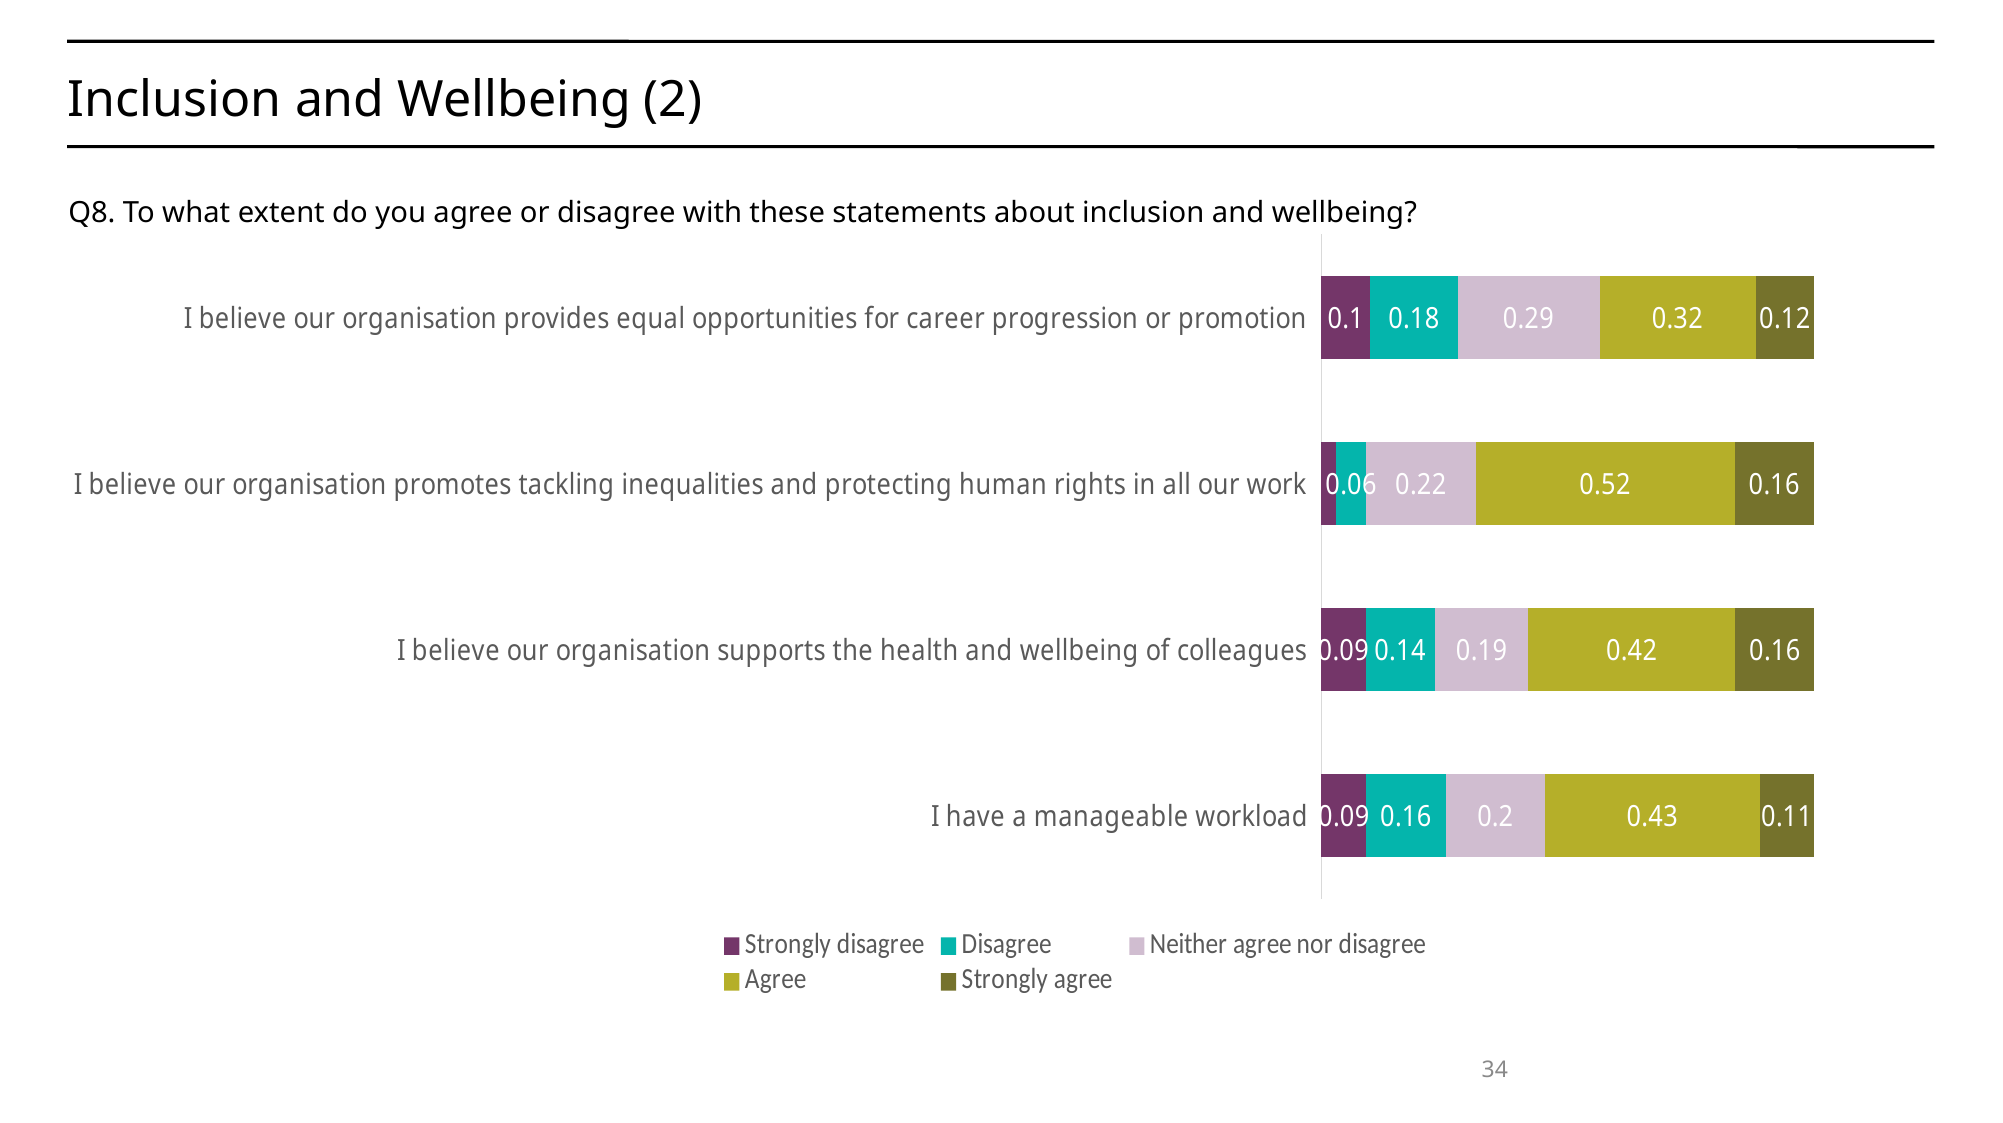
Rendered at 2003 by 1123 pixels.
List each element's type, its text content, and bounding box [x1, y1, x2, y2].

title Inclusion and Wellbeing (2) [67, 48, 1936, 136]
text_box 34 [1466, 1039, 1934, 1100]
text_box Q8. To what extent do you agree or disagree with these statements about inclusion and wellbeing? [68, 186, 1769, 228]
chart [73, 218, 1846, 1003]
